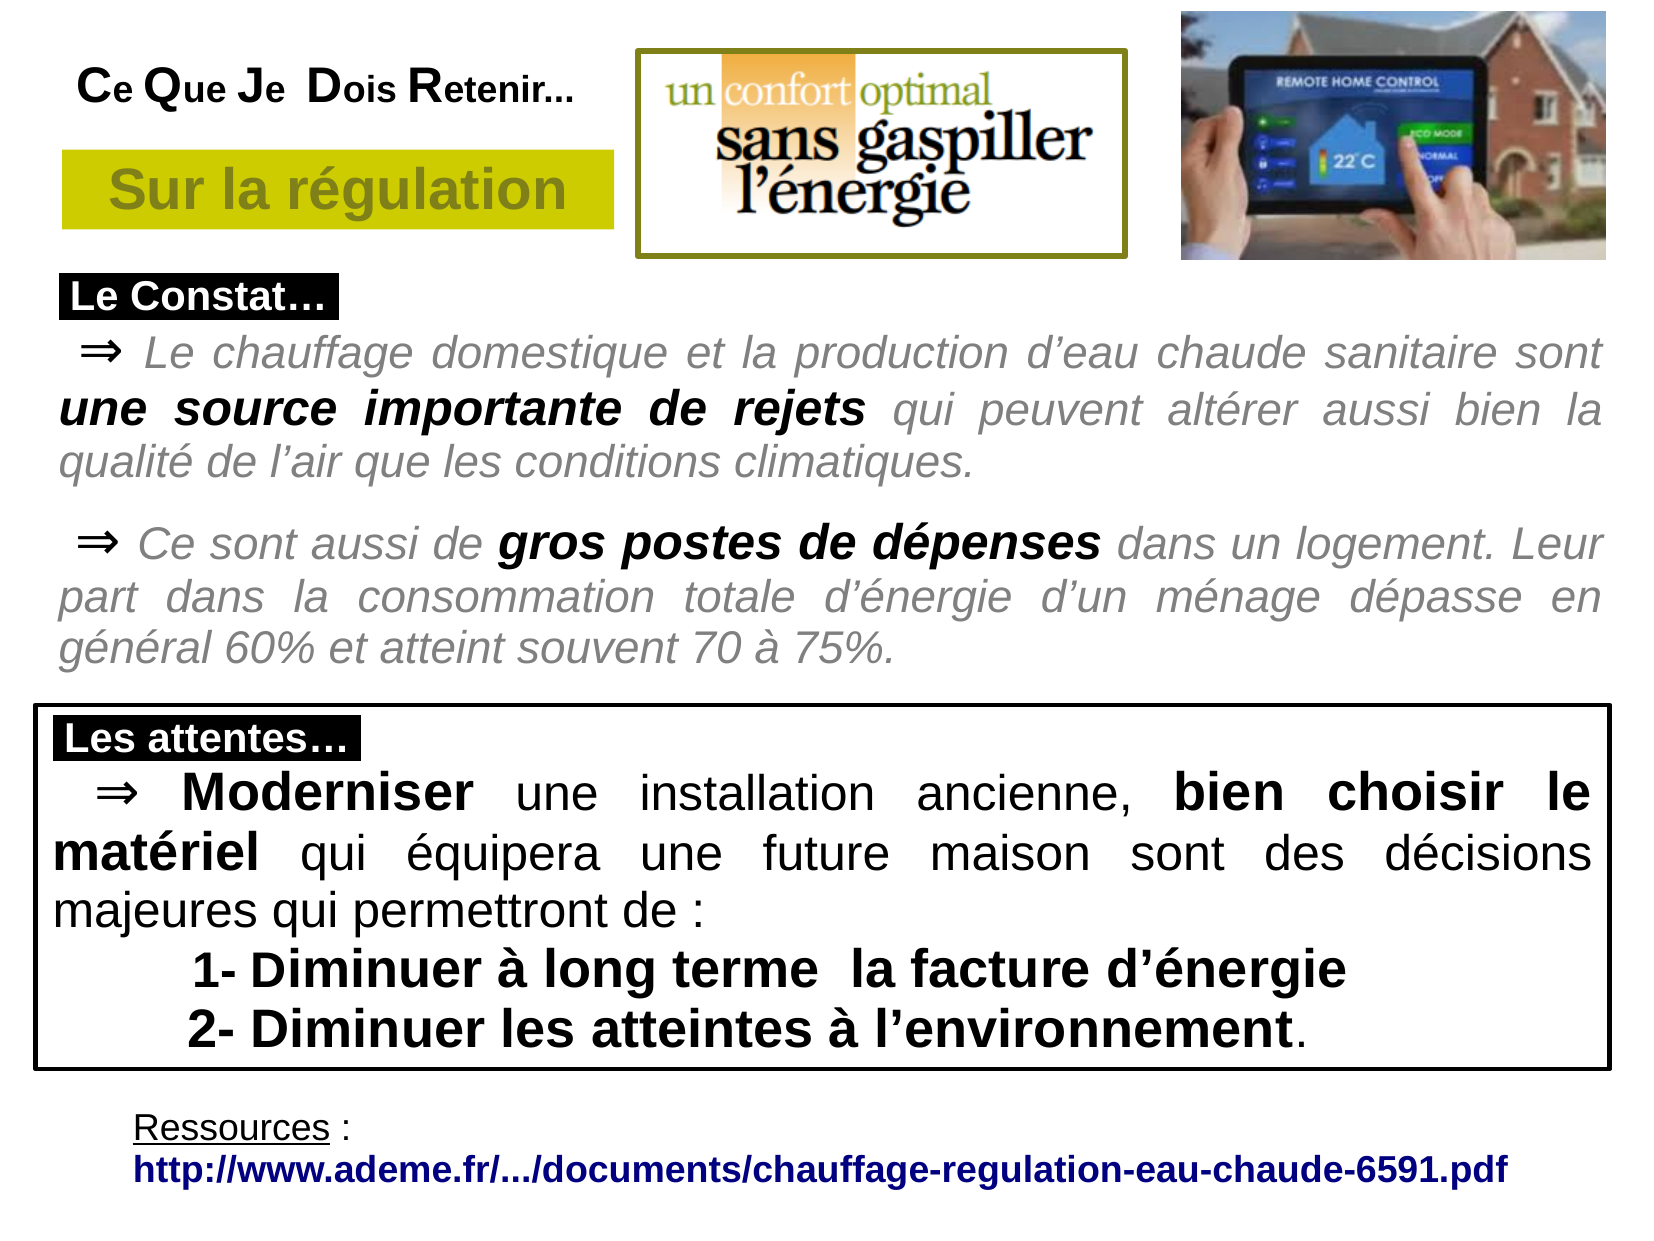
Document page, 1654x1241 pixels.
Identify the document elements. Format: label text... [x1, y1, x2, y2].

text_box Ce Que Je Dois Retenir... [62, 49, 635, 121]
text_box Ressources : http://www.ademe.fr/.../documents/chauffage-regulation-eau-chaude-6591.pdf [118, 1099, 1548, 1217]
picture [640, 54, 1123, 254]
picture [1181, 11, 1606, 260]
text_box Sur la régulation [62, 149, 615, 230]
text_box Les attentes… ⇒ Moderniser une installation ancienne, bien choisir le matériel qui équipera une future maison sont des décisions majeures qui permettront de : 1- Diminuer à long terme la facture d’énergie 2- Diminuer les atteintes à l’environnement. [35, 705, 1610, 1065]
text_box Le Constat… ⇒ Le chauffage domestique et la production d’eau chaude sanitaire sont une source importante de rejets qui peuvent altérer aussi bien la qualité de l’air que les conditions climatiques. ⇒ Ce sont aussi de gros postes de dépenses dans un logement. Leur part dans la consommation totale d’énergie d’un ménage dépasse en général 60% et atteint souvent 70 à 75%. [43, 265, 1619, 681]
